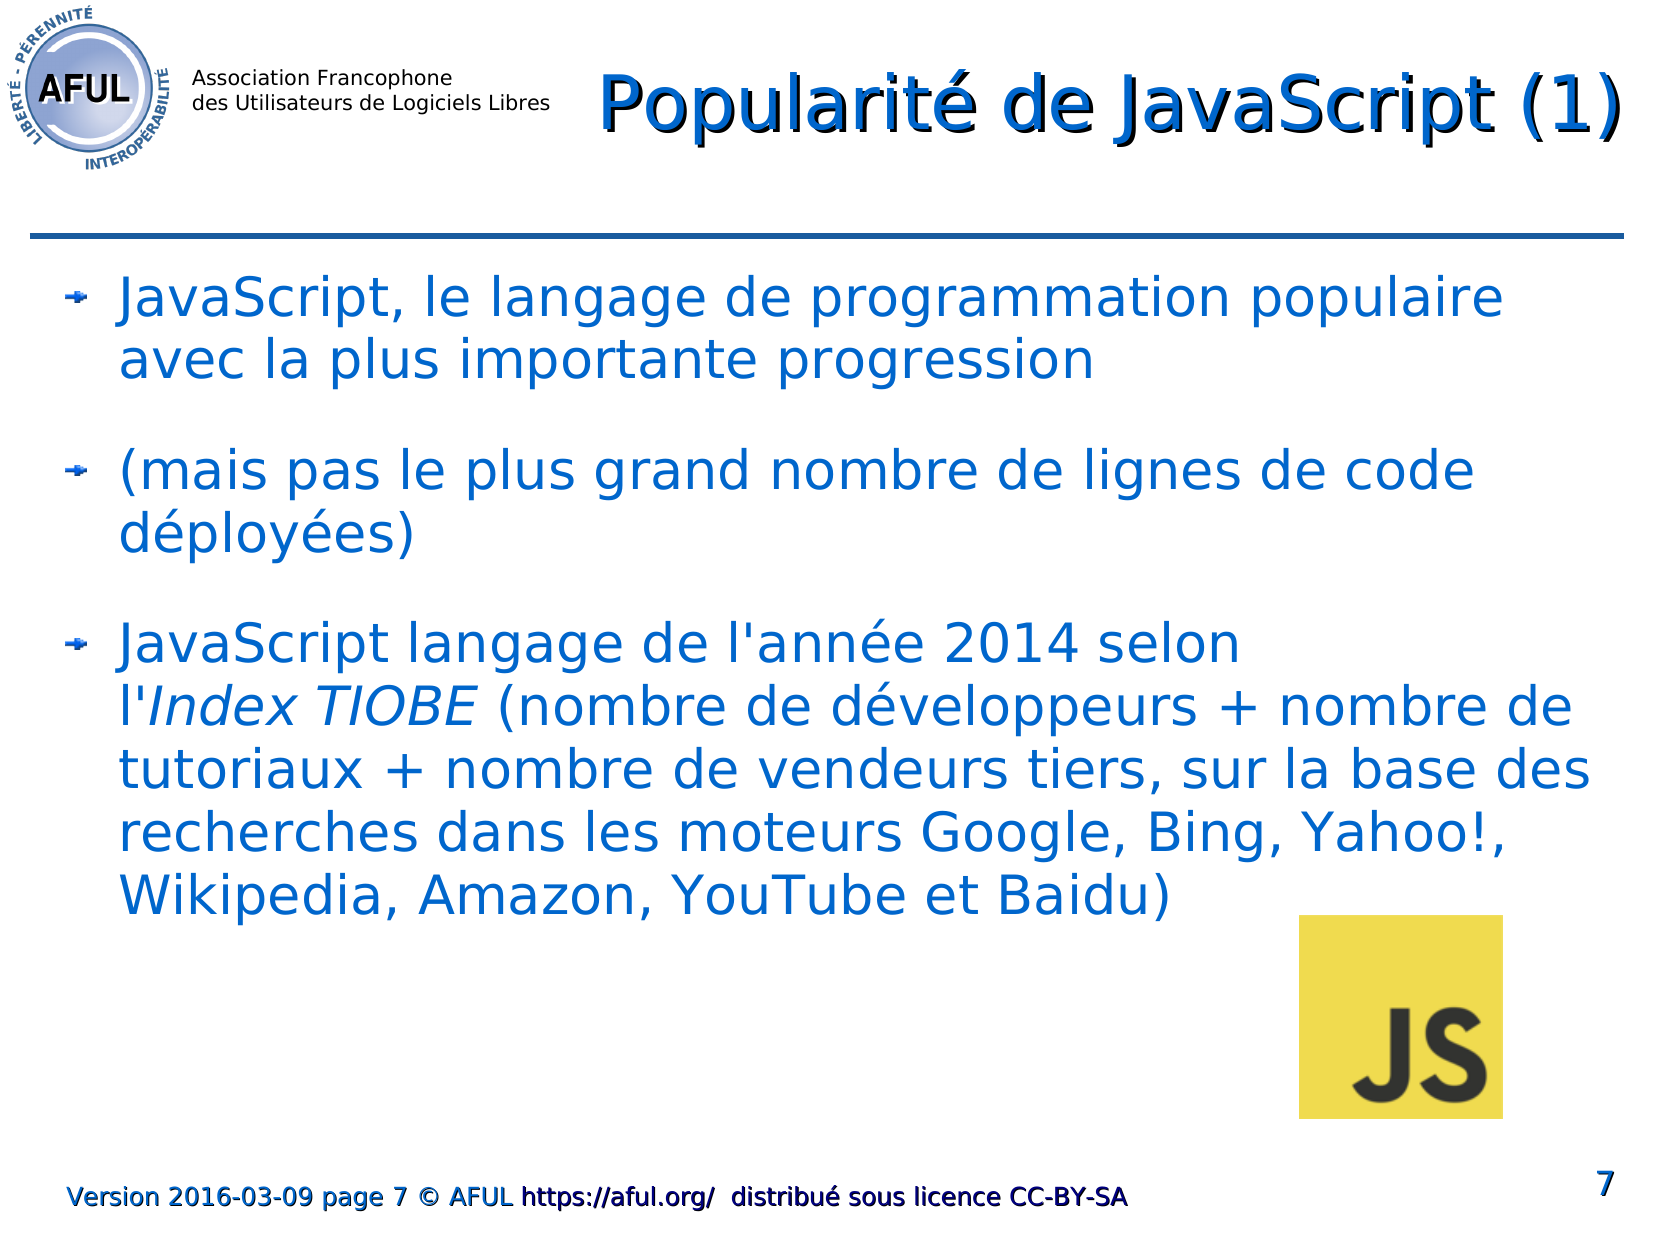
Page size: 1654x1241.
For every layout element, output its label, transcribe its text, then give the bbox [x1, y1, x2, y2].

list JavaScript, le langage de programmation populaire avec la plus importante progression (mais pas le plus grand nombre de lignes de code déployées) JavaScript langage de l'année 2014 selon l'Index TIOBE (nombre de développeurs + nombre de tutoriaux + nombre de vendeurs tiers, sur la base des recherches dans les moteurs Google, Bing, Yahoo!, Wikipedia, Amazon, YouTube et Baidu) [47, 265, 1595, 1211]
title Popularité de JavaScript (1) [501, 0, 1625, 207]
picture [0, 0, 178, 178]
picture [1299, 915, 1503, 1119]
